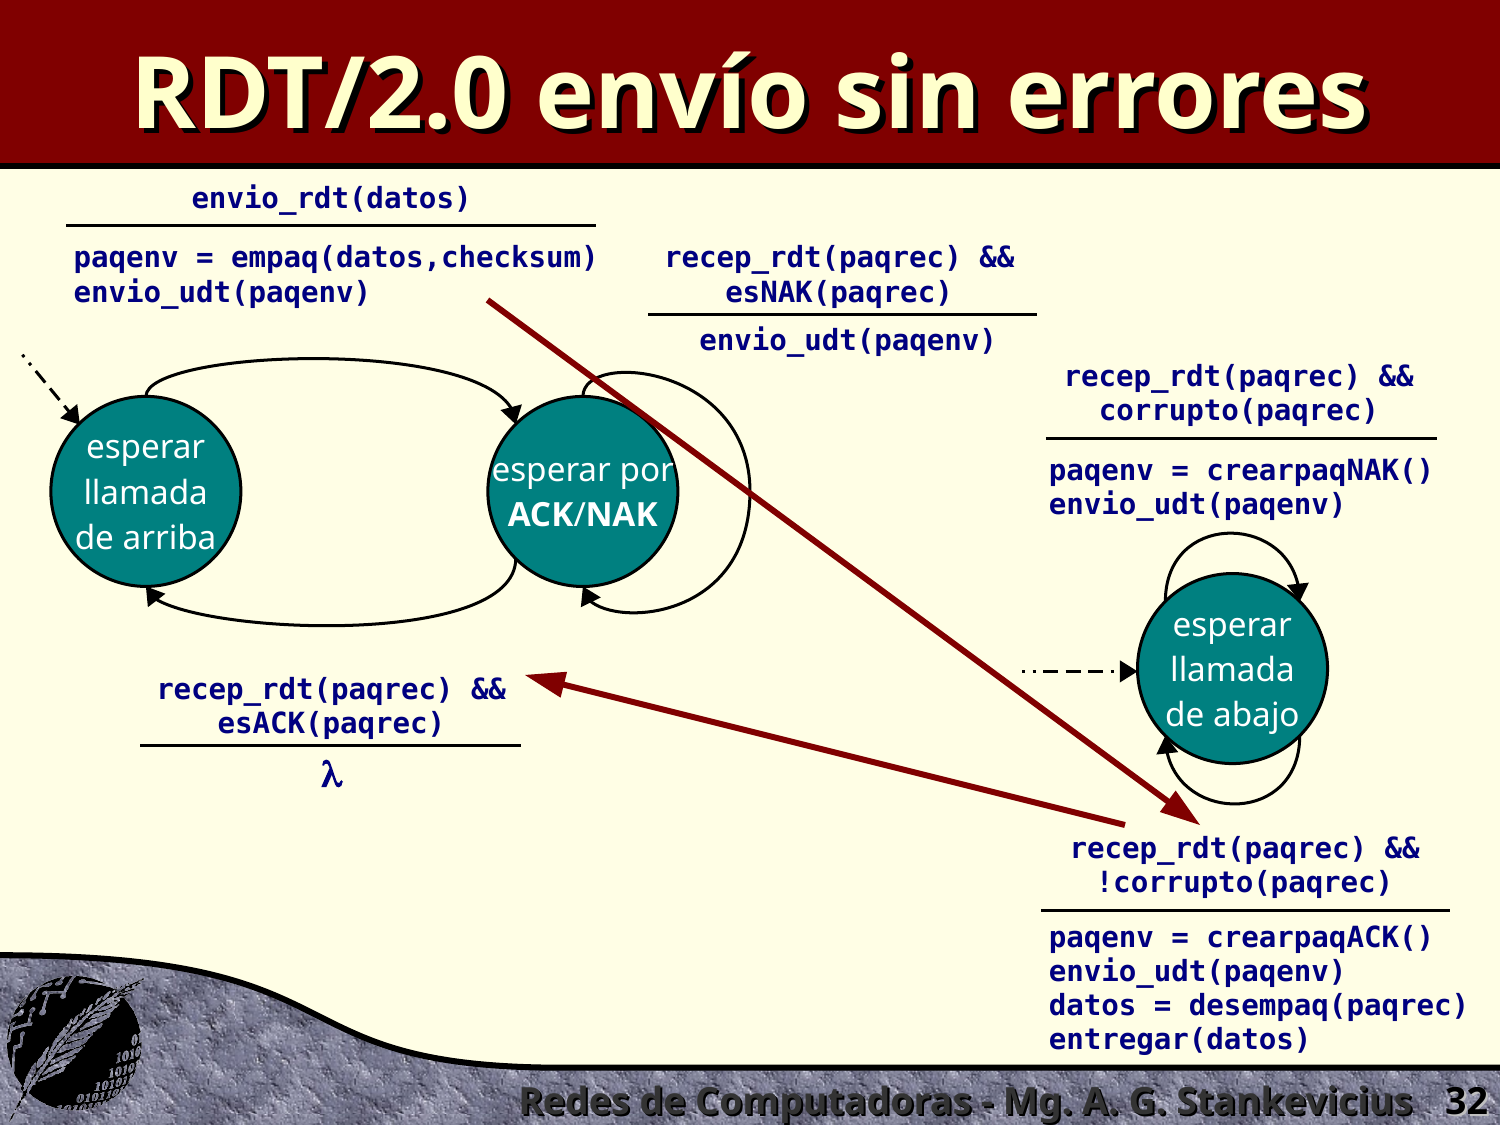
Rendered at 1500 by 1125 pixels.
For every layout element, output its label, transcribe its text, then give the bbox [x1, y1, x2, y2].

text_box recep_rdt(paqrec) && esNAK(paqrec) [649, 233, 1029, 317]
text_box esperar llamada de arriba [50, 396, 241, 587]
text_box envio_udt(paqenv) [684, 317, 1012, 366]
picture [790, 1100, 795, 1110]
text_box paqenv = empaq(datos,checksum) envio_udt(paqenv) [58, 233, 614, 317]
text_box recep_rdt(paqrec) && esACK(paqrec) [141, 664, 522, 748]
text_box paqenv = crearpaqNAK() envio_udt(paqenv) [1034, 445, 1449, 530]
text_box esperar llamada de abajo [1137, 573, 1328, 764]
text_box envio_rdt(datos) [176, 174, 487, 224]
title RDT/2.0 envío sin errores [15, 5, 1485, 160]
picture [0, 959, 1500, 1125]
picture [1047, 1100, 1054, 1110]
text_box esperar por ACK/NAK [487, 396, 678, 587]
text_box recep_rdt(paqrec) && corrupto(paqrec) [1048, 351, 1429, 435]
text_box recep_rdt(paqrec) && !corrupto(paqrec) [1054, 823, 1435, 908]
text_box paqenv = crearpaqACK() envio_udt(paqenv) datos = desempaq(paqrec) entregar(datos) [1034, 912, 1484, 1065]
text_box  [306, 753, 359, 817]
